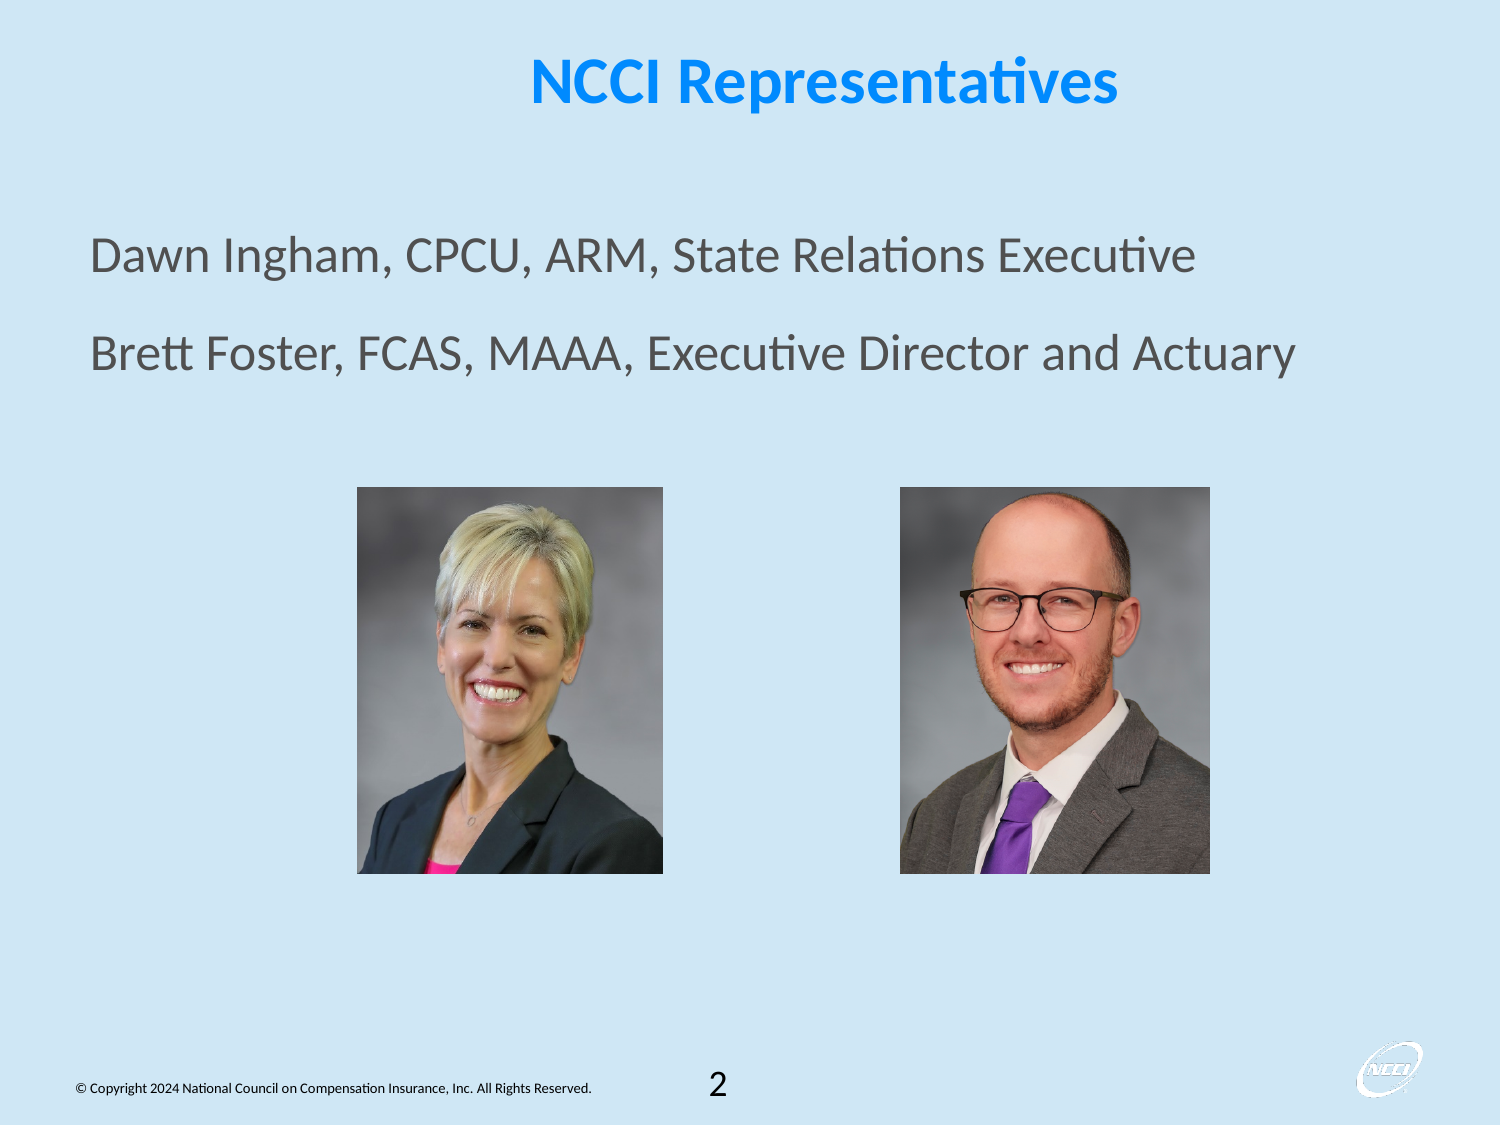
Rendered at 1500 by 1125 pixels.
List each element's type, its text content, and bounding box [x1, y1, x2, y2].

list Dawn Ingham, CPCU, ARM, State Relations Executive Brett Foster, FCAS, MAAA, Executive Director and Actuary [75, 213, 1450, 539]
picture [357, 487, 663, 874]
picture [900, 487, 1210, 874]
title NCCI Representatives [75, 29, 1500, 120]
slide_number <number> [693, 1052, 807, 1112]
picture [1352, 1037, 1426, 1100]
